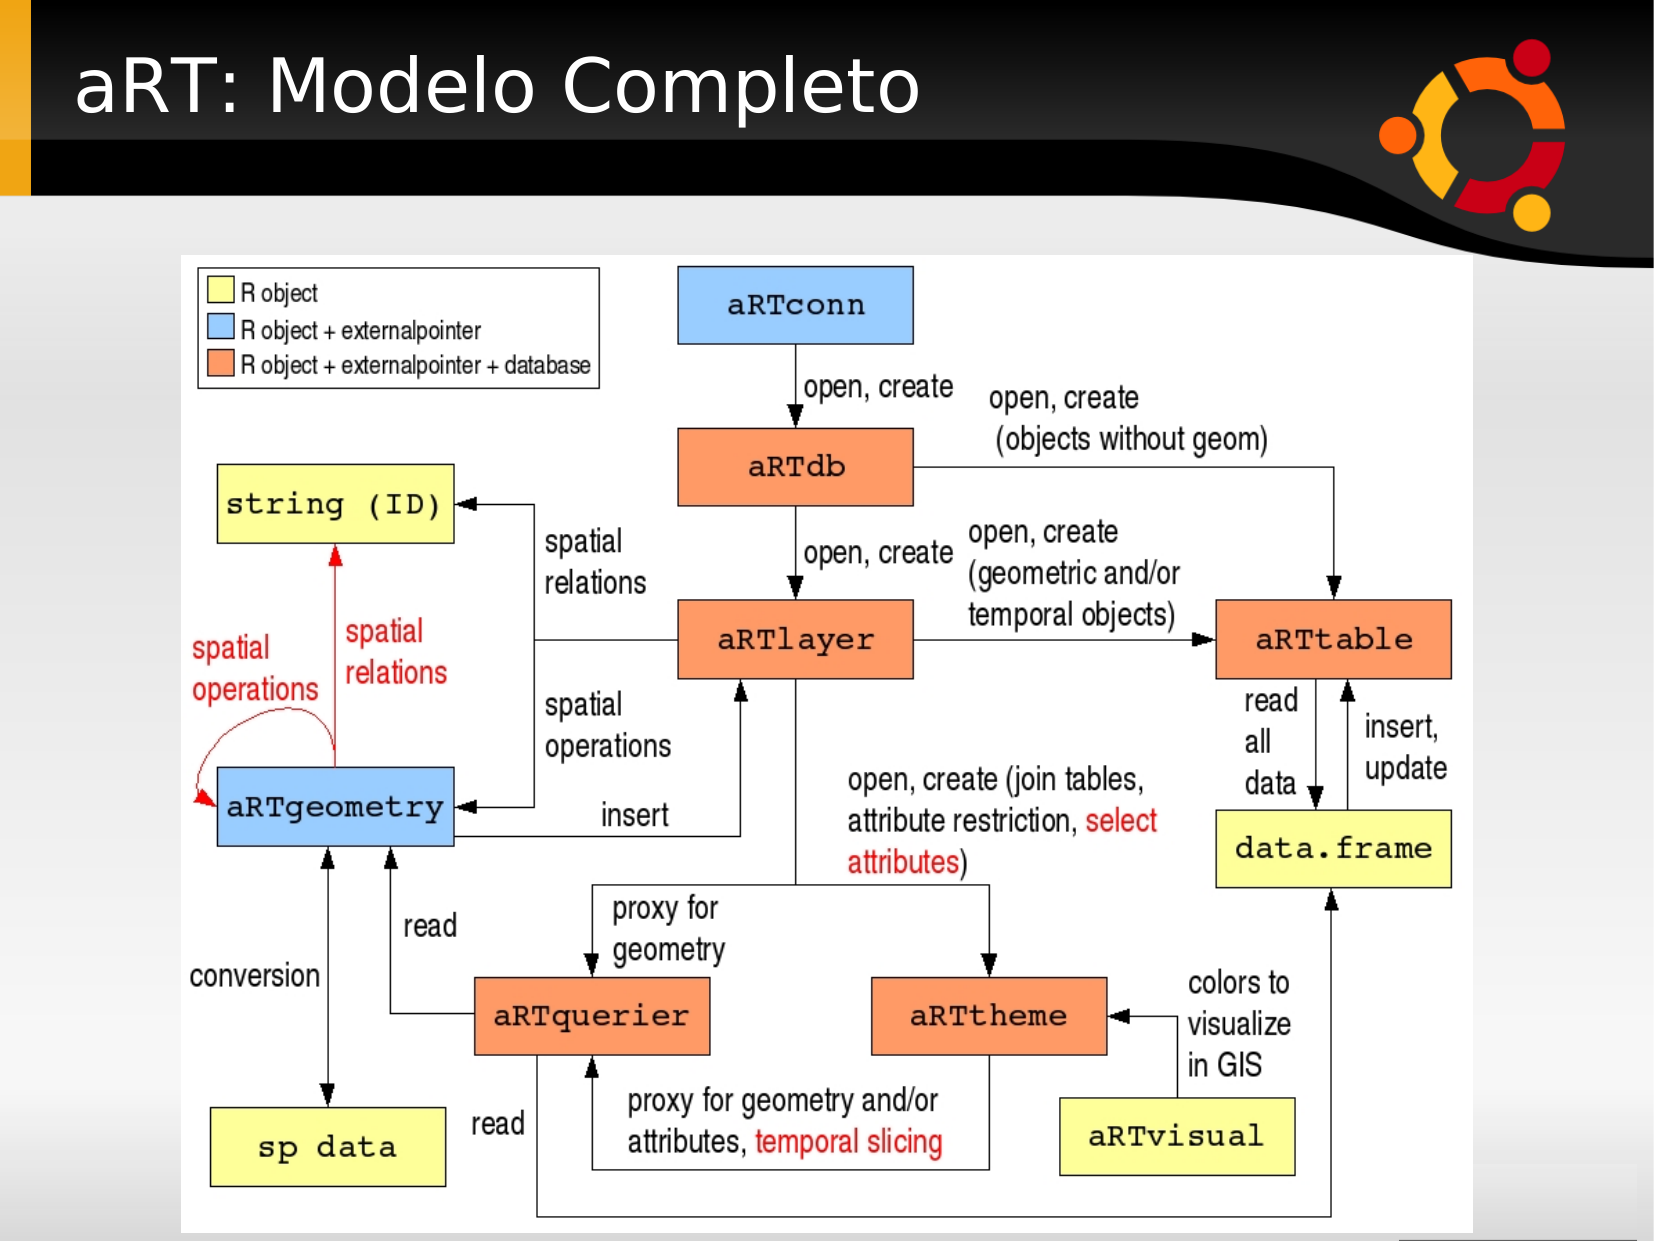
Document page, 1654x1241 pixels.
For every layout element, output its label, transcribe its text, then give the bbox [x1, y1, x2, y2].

text_box aRT: Modelo Completo [59, 35, 1034, 138]
picture [0, 0, 1654, 1241]
